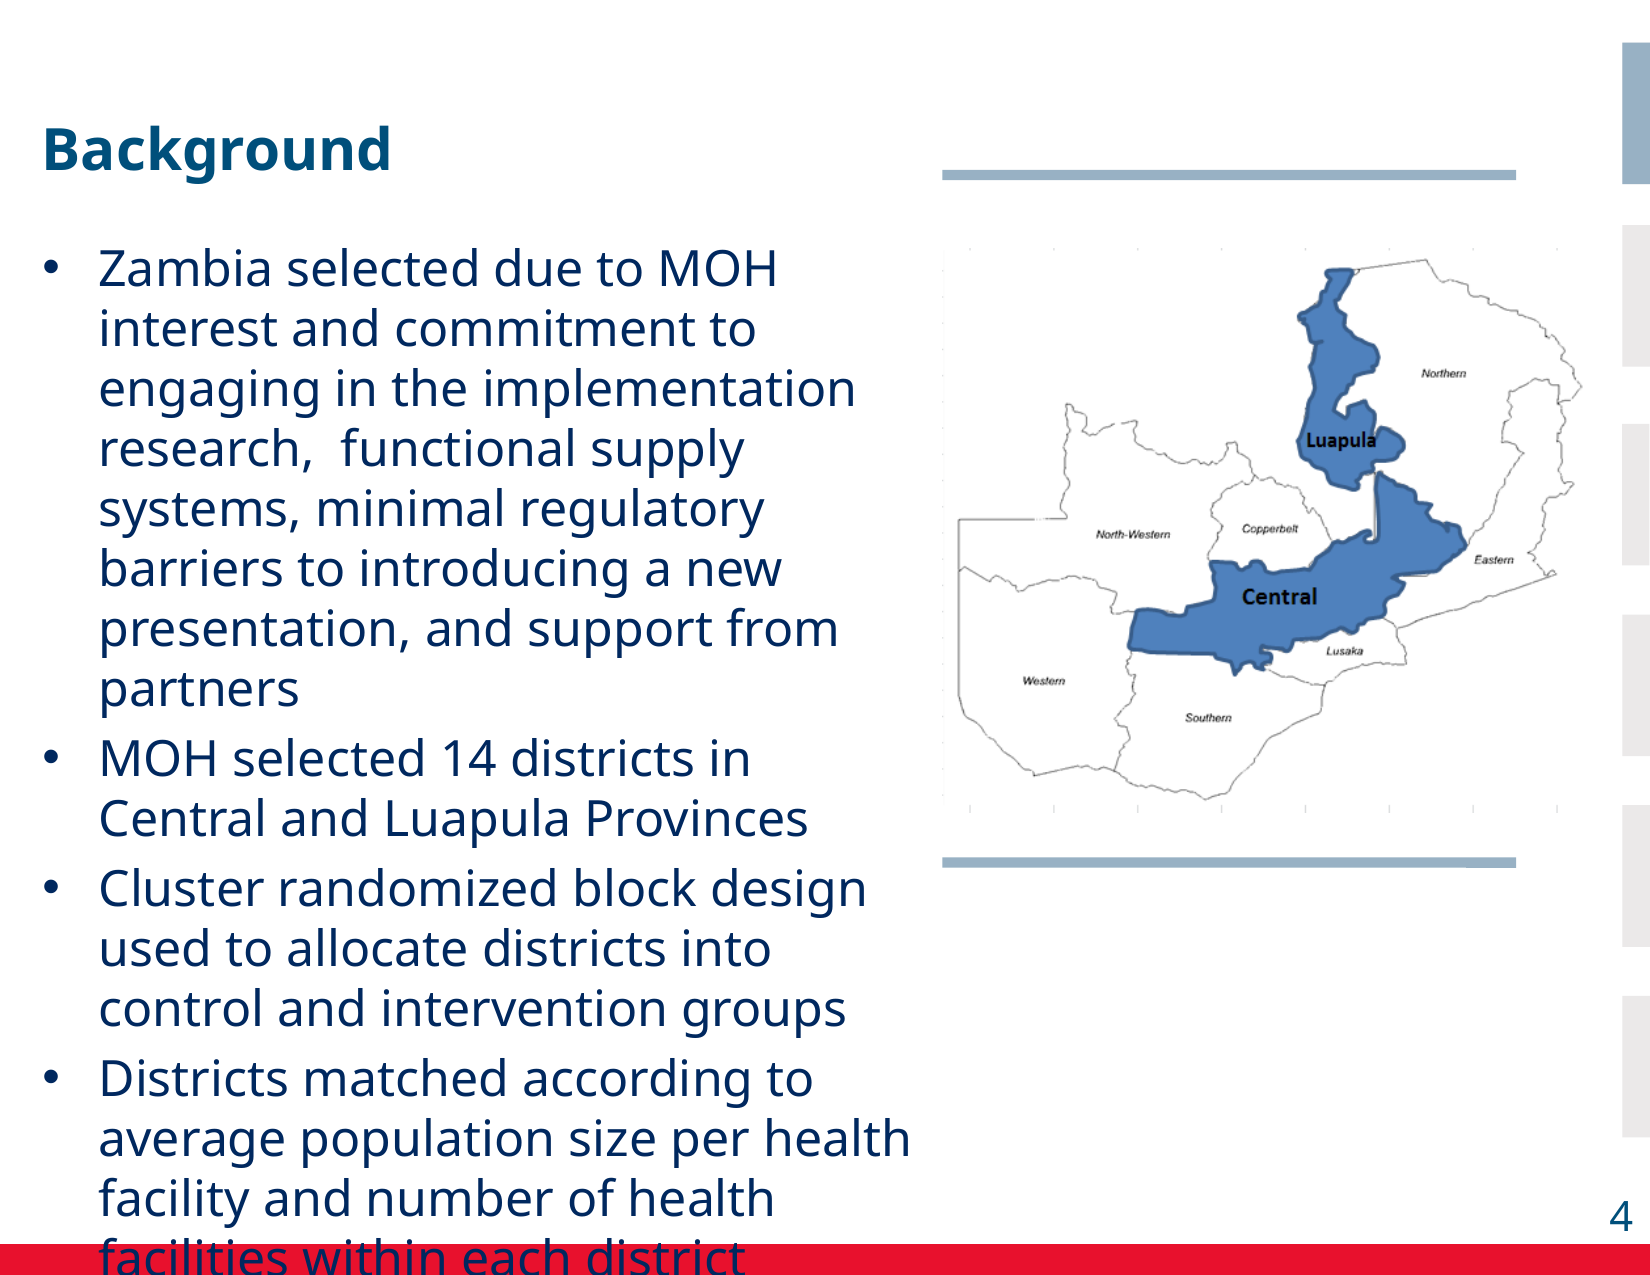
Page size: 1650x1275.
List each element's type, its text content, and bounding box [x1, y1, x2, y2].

title Background [24, 53, 1375, 241]
text_box <number> [1265, 1181, 1650, 1250]
picture [942, 248, 1588, 813]
list Zambia selected due to MOH interest and commitment to engaging in the implementation research, functional supply systems, minimal regulatory barriers to introducing a new presentation, and support from partners MOH selected 14 districts in Central and Luapula Provinces Cluster randomized block design used to allocate districts into control and intervention groups Districts matched according to average population size per health facility and number of health facilities within each district [25, 228, 943, 617]
